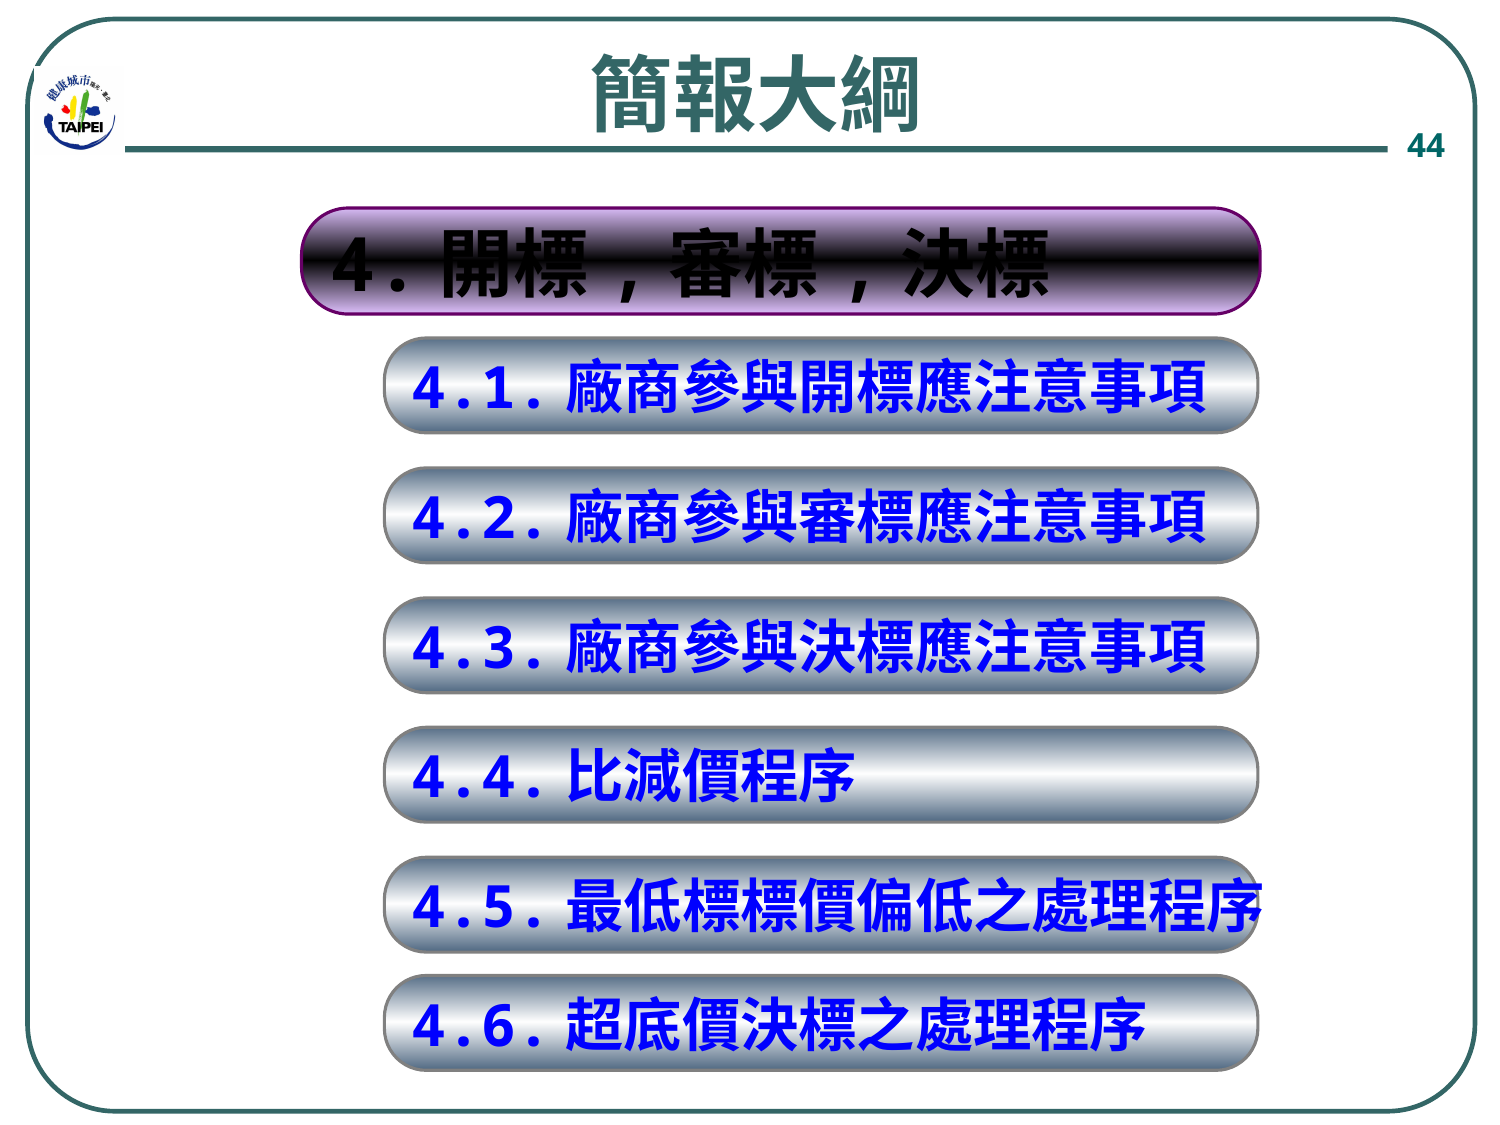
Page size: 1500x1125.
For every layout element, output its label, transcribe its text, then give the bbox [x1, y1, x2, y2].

text_box 4.開標,審標,決標 [301, 207, 1261, 315]
text_box 4.4.比減價程序 [384, 727, 1258, 823]
text_box 4.6.超底價決標之處理程序 [384, 975, 1258, 1071]
text_box 4.3.廠商參與決標應注意事項 [384, 597, 1258, 693]
text_box 4.1.廠商參與開標應注意事項 [384, 337, 1258, 433]
text_box 簡報大綱 [125, 31, 1388, 149]
text_box 4.5.最低標標價偏低之處理程序 [384, 857, 1258, 953]
text_box 4.2.廠商參與審標應注意事項 [384, 467, 1258, 563]
